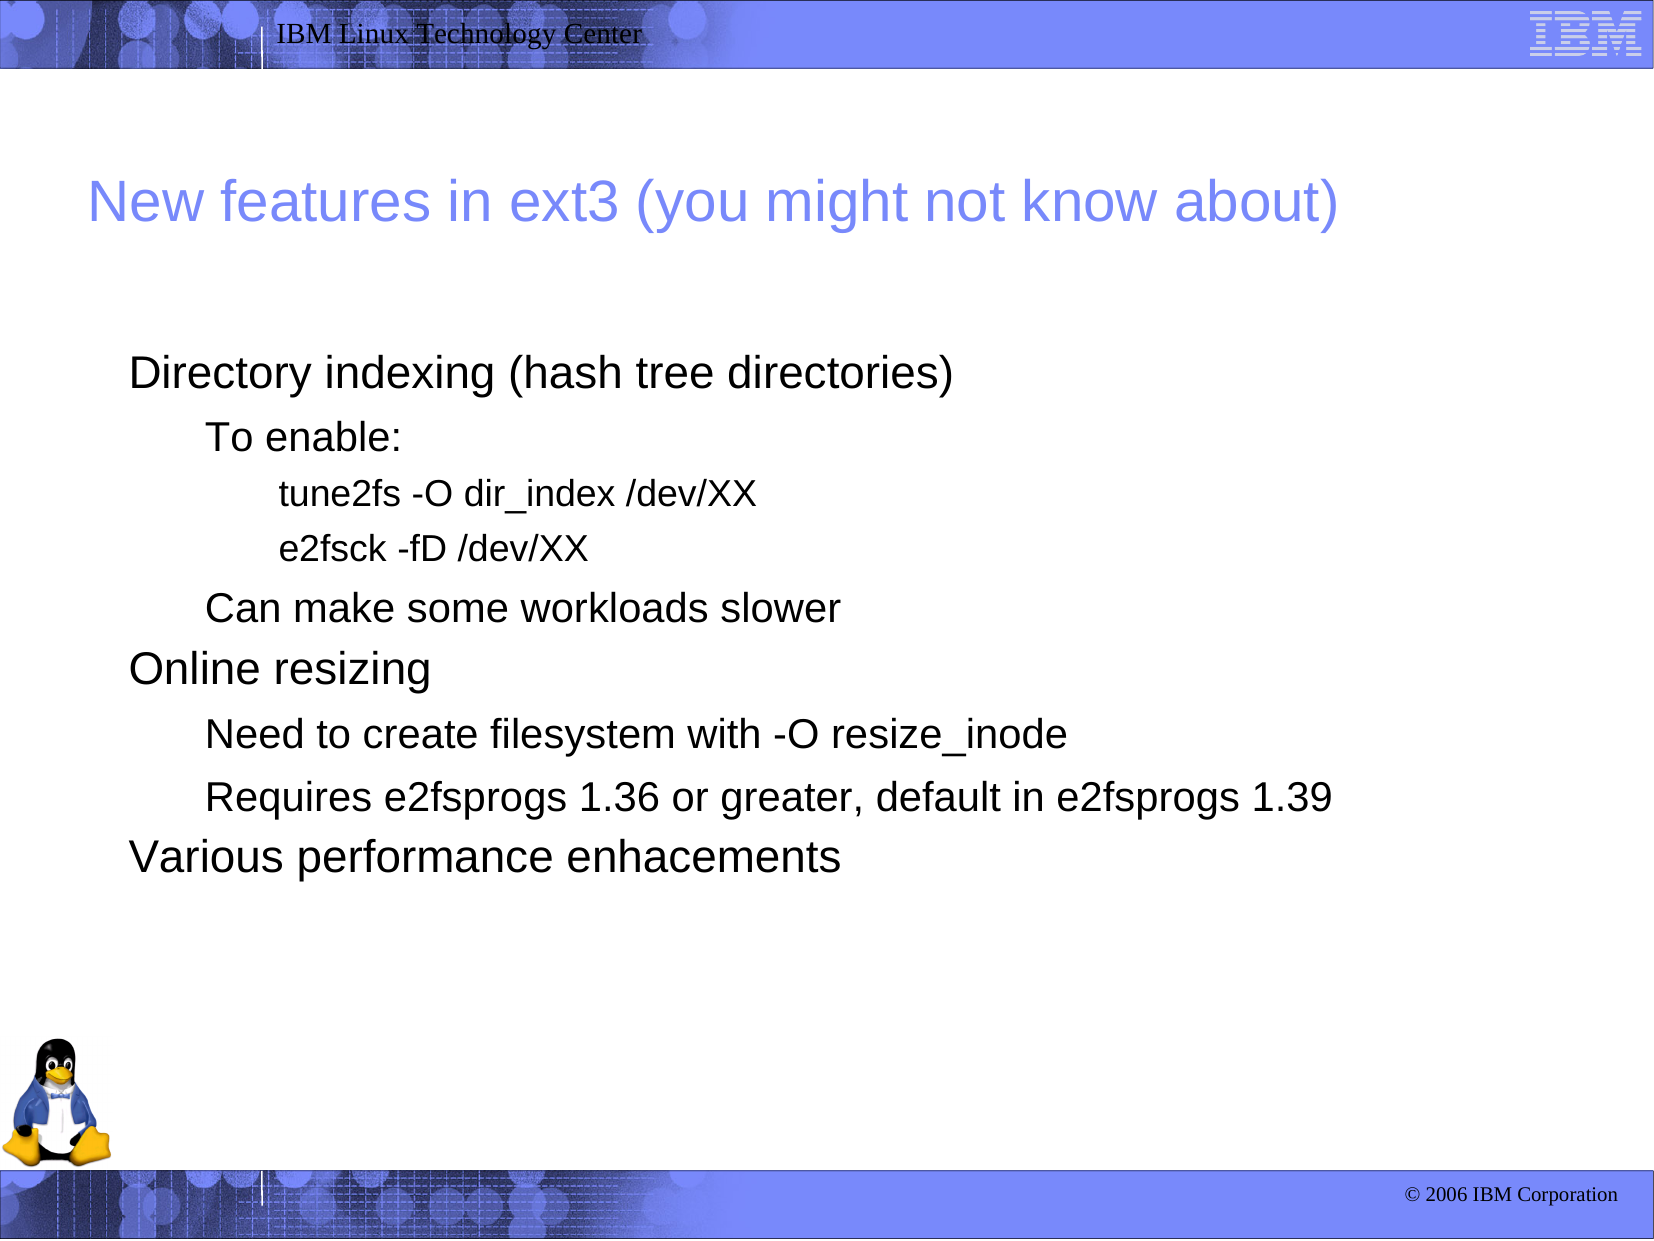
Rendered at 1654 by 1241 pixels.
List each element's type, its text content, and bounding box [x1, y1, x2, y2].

picture [1, 1172, 1653, 1238]
title New features in ext3 (you might not know about) [87, 157, 1520, 248]
picture [0, 1036, 113, 1169]
list Directory indexing (hash tree directories) To enable: tune2fs -O dir_index /dev/XX e2fsck -fD /dev/XX Can make some workloads slower Online resizing Need to create filesystem with -O resize_inode Requires e2fsprogs 1.36 or greater, default in e2fsprogs 1.39 Various performance enhacements [128, 343, 1571, 1049]
picture [1, 1, 1652, 67]
